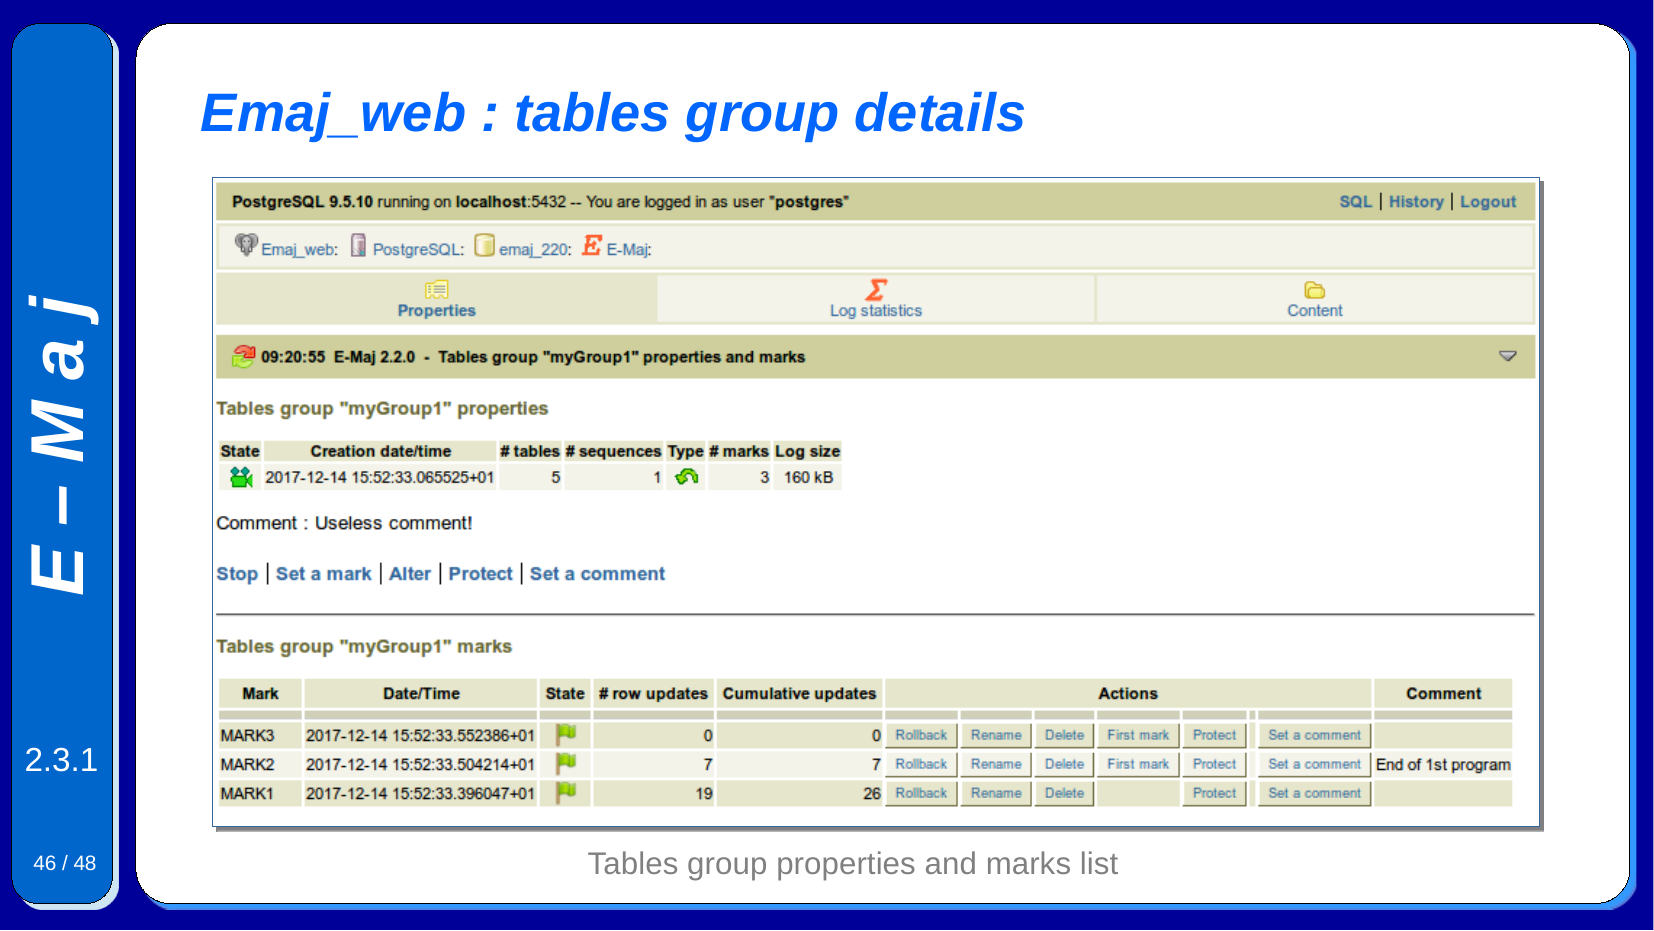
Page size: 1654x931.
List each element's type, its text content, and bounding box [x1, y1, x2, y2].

picture [212, 177, 1540, 827]
text_box Tables group properties and marks list [572, 838, 1348, 889]
title Emaj_web : tables group details [200, 34, 1575, 191]
